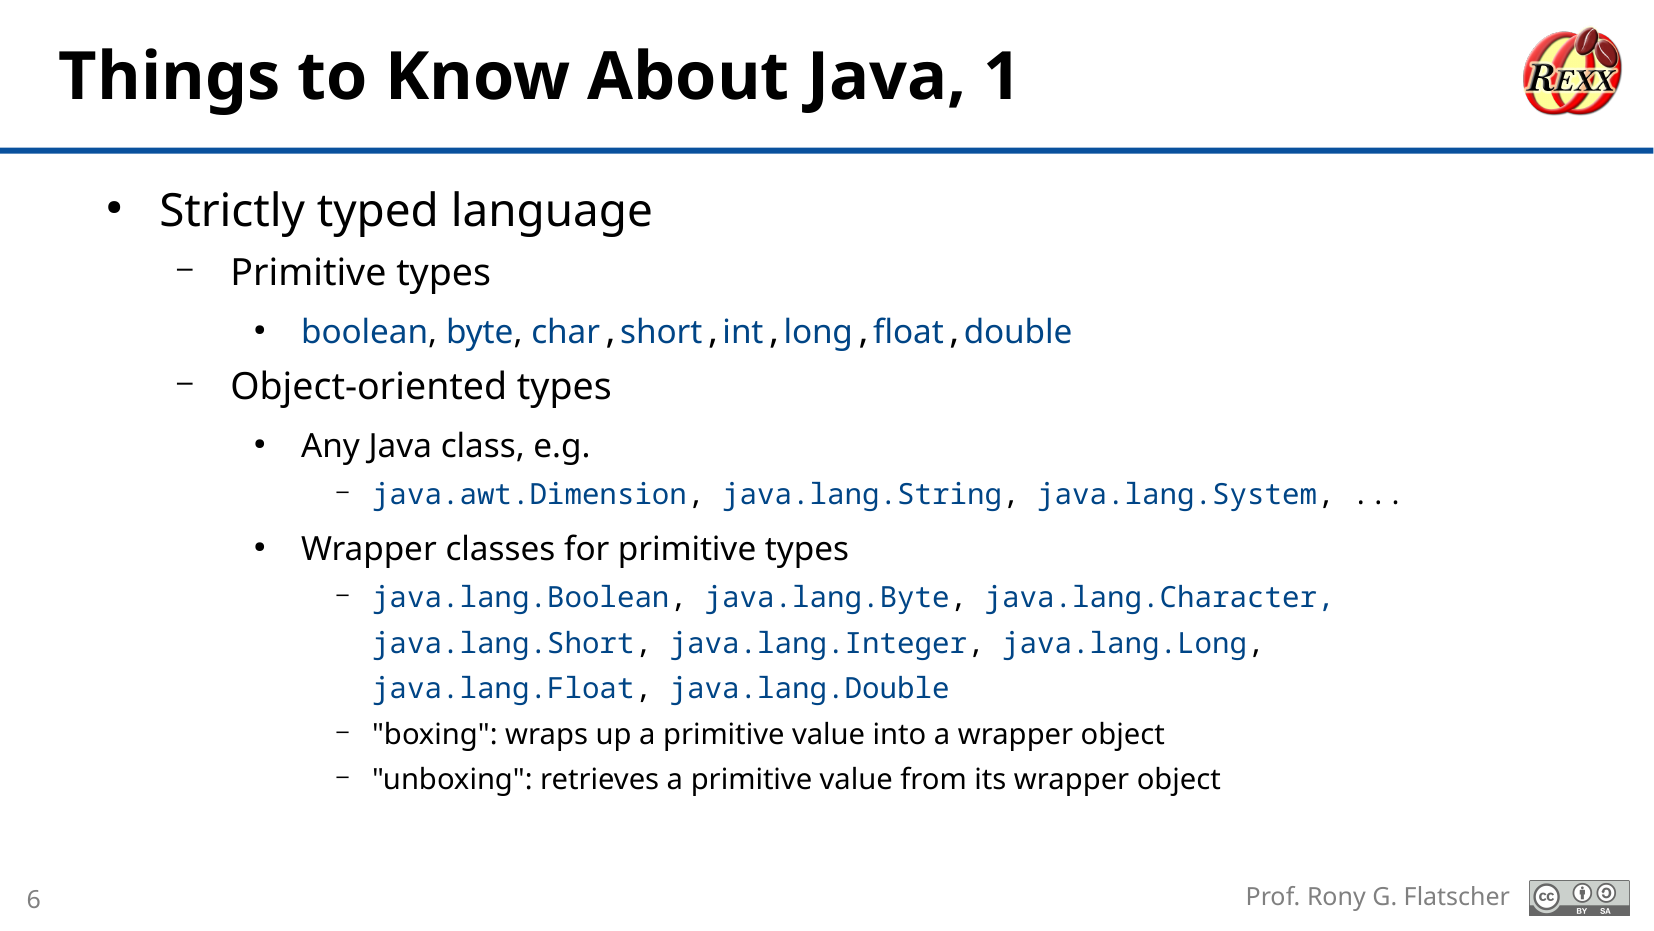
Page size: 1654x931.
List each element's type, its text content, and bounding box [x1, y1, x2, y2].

title Things to Know About Java, 1 [0, 0, 1625, 148]
list Strictly typed language Primitive types boolean, byte, char,short,int,long,float,double Object-oriented types Any Java class, e.g. java.awt.Dimension, java.lang.String, java.lang.System, ... Wrapper classes for primitive types java.lang.Boolean, java.lang.Byte, java.lang.Character, java.lang.Short, java.lang.Integer, java.lang.Long, java.lang.Float, java.lang.Double "boxing": wraps up a primitive value into a wrapper object "unboxing": retrieves a primitive value from its wrapper object [88, 177, 1577, 857]
